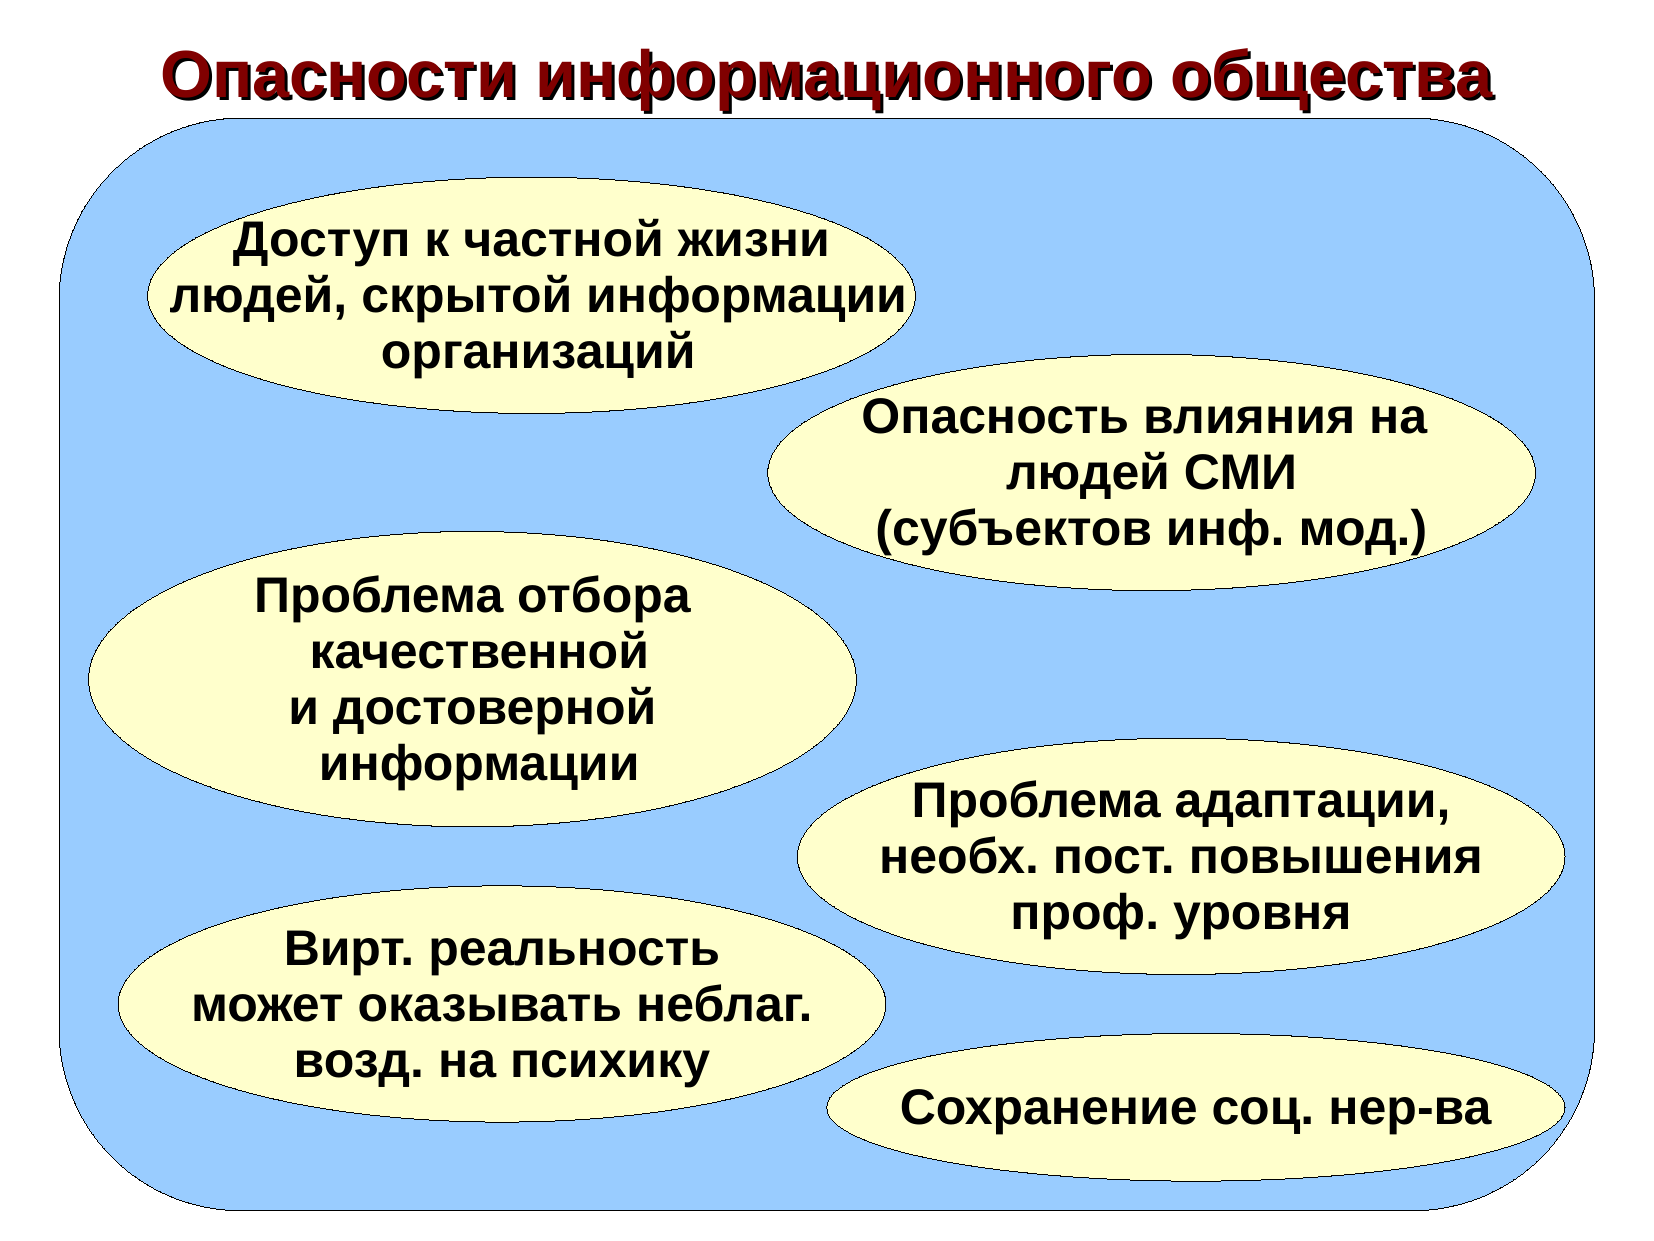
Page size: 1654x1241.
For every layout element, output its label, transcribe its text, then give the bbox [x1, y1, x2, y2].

text_box Опасность влияния на людей СМИ (субъектов инф. мод.) [767, 354, 1536, 591]
text_box Проблема адаптации, необх. пост. повышения проф. уровня [797, 738, 1566, 975]
text_box Вирт. реальность может оказывать неблаг. возд. на психику [118, 885, 886, 1123]
text_box Опасности информационного общества [59, 29, 1595, 120]
text_box Сохранение соц. нер-ва [826, 1033, 1566, 1182]
text_box [59, 118, 1595, 1211]
text_box Доступ к частной жизни людей, скрытой информации организаций [147, 177, 916, 414]
text_box Проблема отбора качественной и достоверной информации [88, 531, 857, 827]
